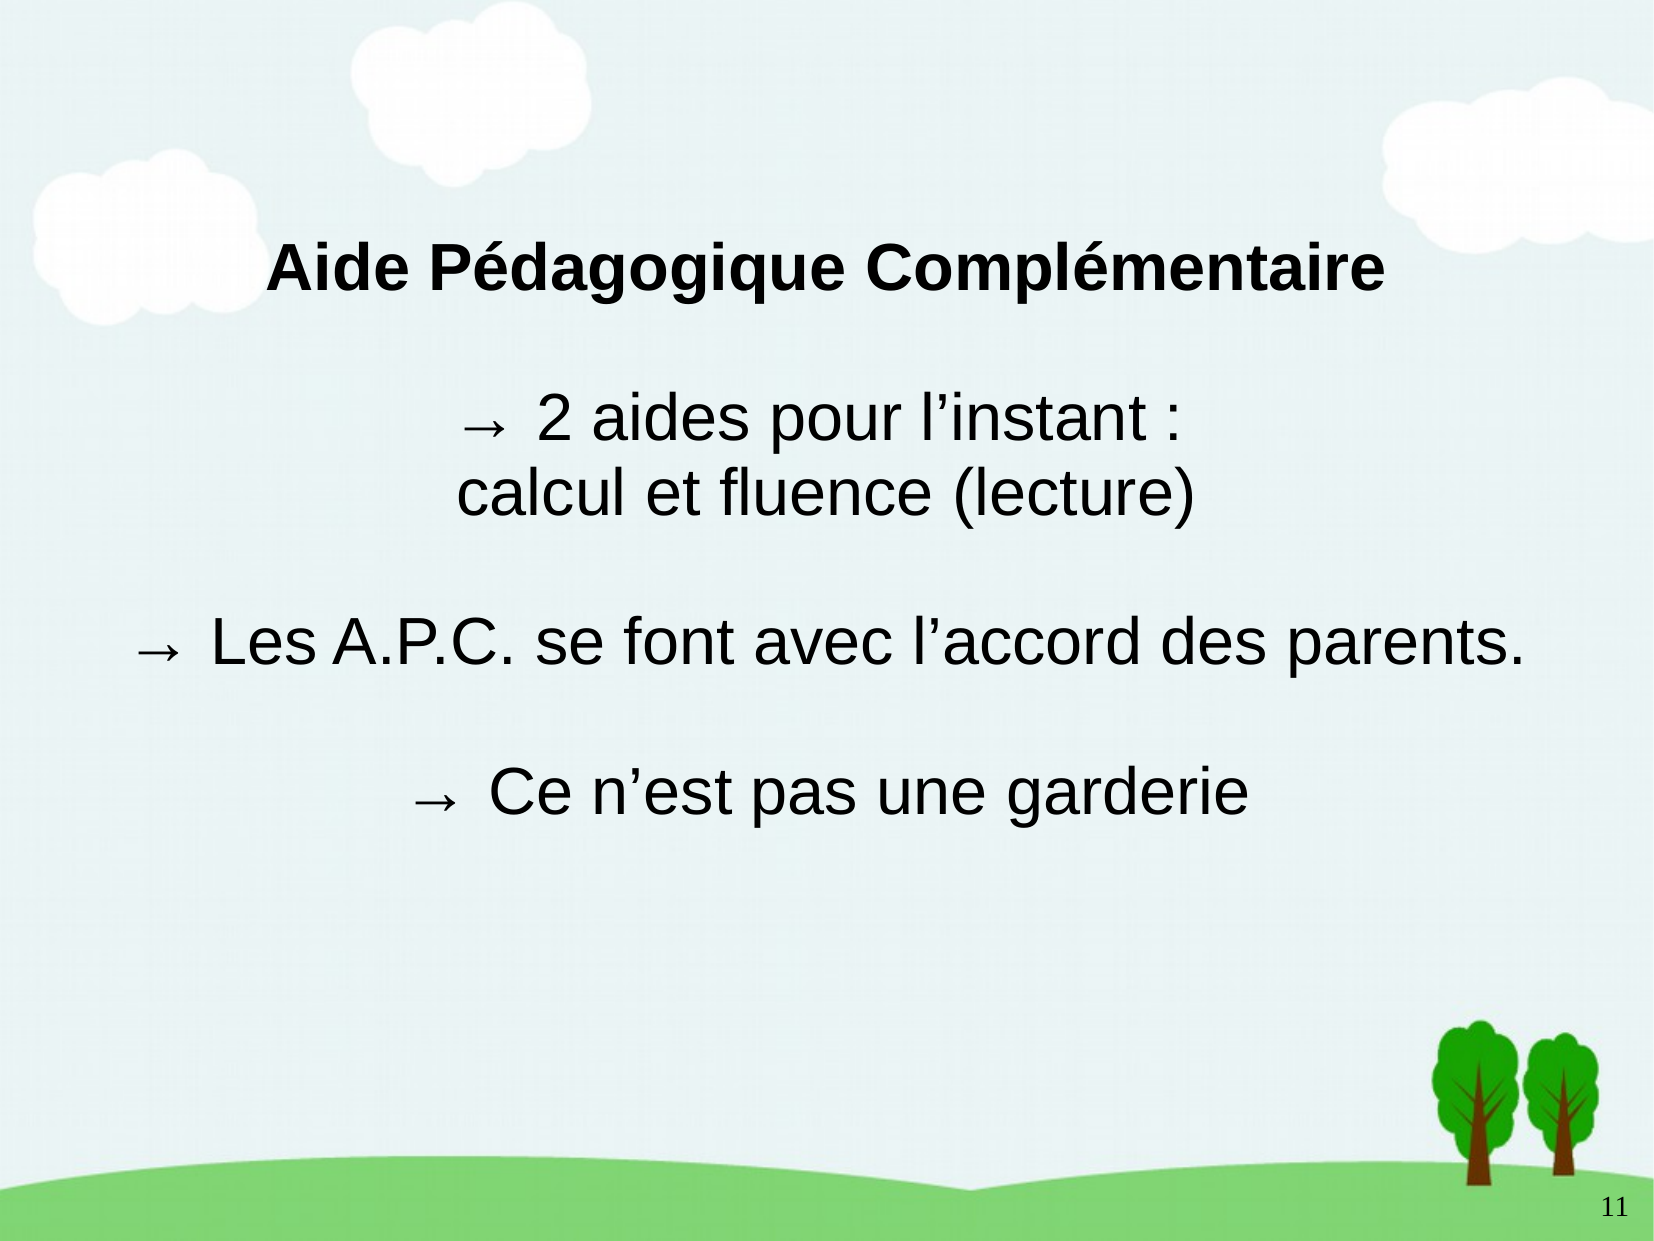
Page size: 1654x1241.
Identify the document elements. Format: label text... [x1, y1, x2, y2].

subtitle Aide Pédagogique Complémentaire → 2 aides pour l’instant : calcul et fluence (lecture) → Les A.P.C. se font avec l’accord des parents. → Ce n’est pas une garderie [82, 49, 1571, 1010]
picture [0, 0, 1654, 1241]
